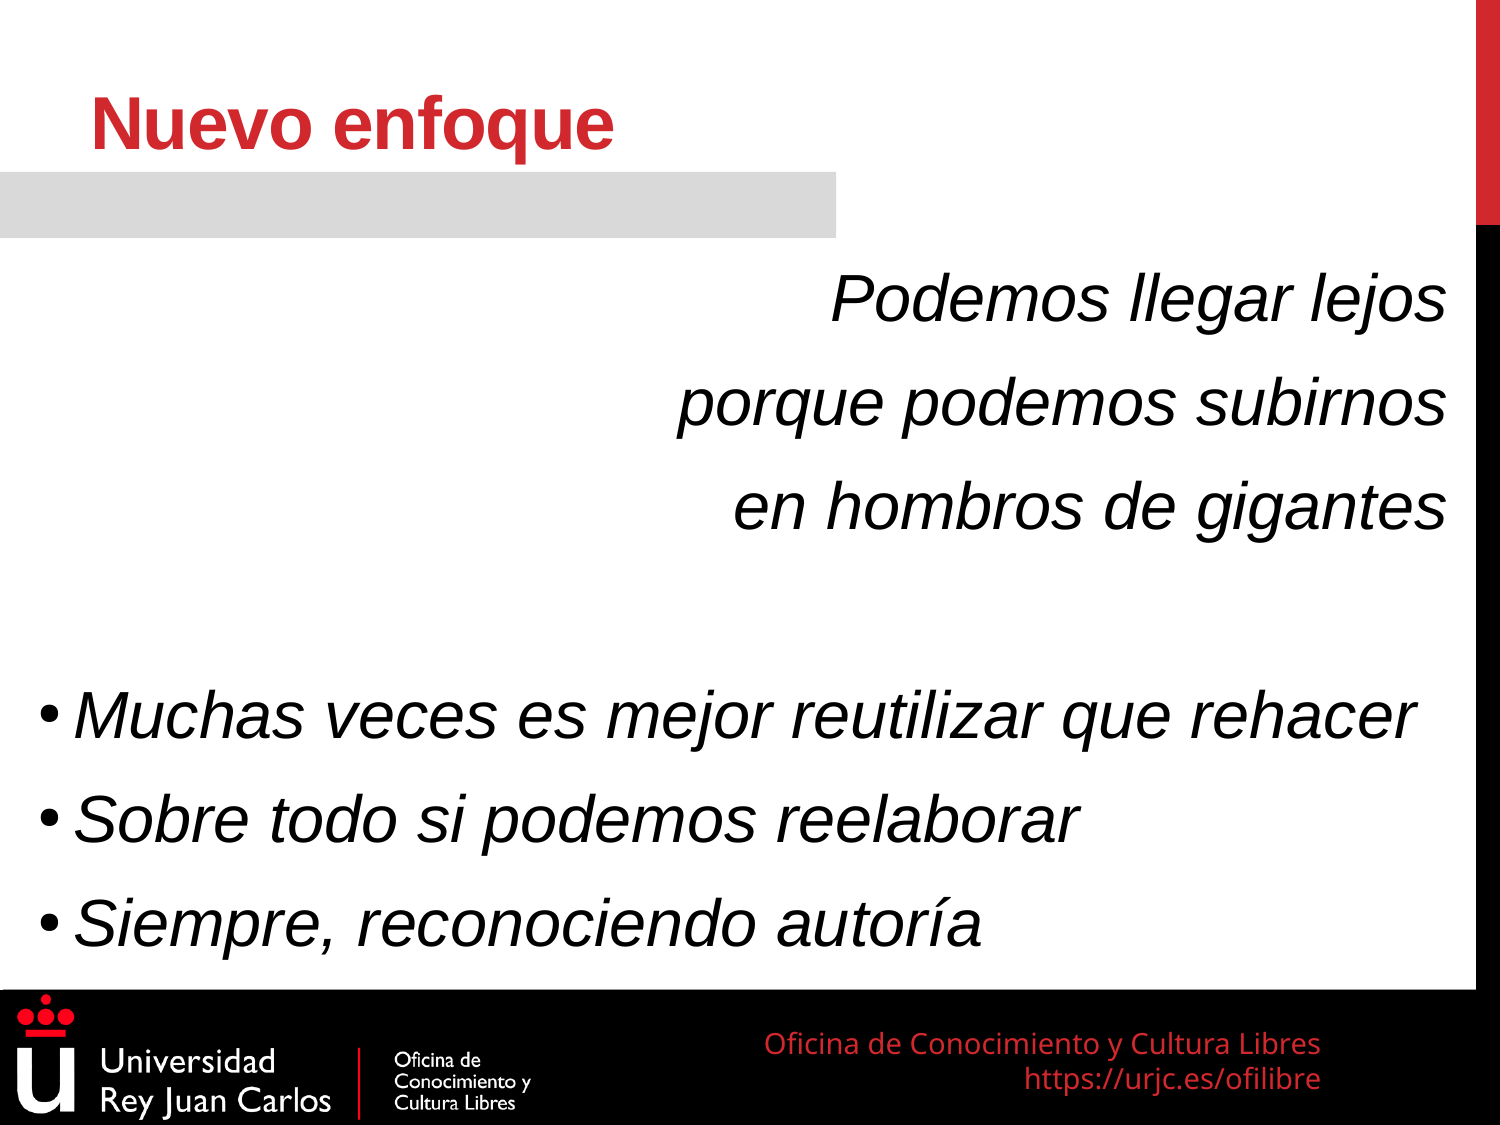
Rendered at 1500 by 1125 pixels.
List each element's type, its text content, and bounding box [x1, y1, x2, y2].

picture [17, 994, 531, 1120]
text_box [0, 171, 837, 238]
text_box Nuevo enfoque [0, 24, 1326, 172]
title [75, 172, 1026, 250]
text_box Podemos llegar lejos porque podemos subirnos en hombros de gigantes Muchas veces es mejor reutilizar que rehacer Sobre todo si podemos reelaborar Siempre, reconociendo autoría [23, 253, 1464, 1014]
